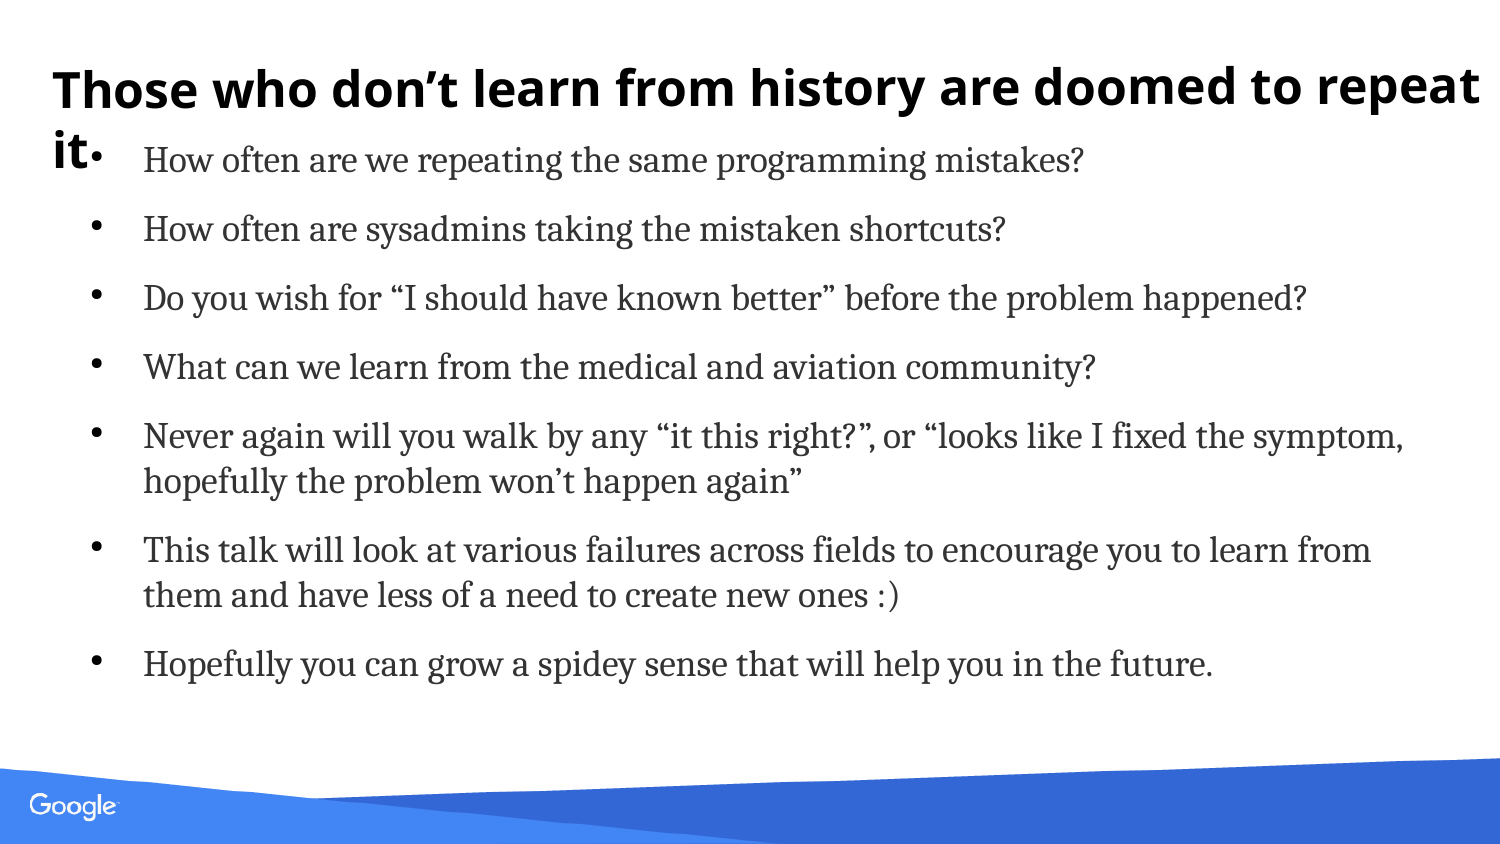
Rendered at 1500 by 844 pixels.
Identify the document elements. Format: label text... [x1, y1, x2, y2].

list How often are we repeating the same programming mistakes? How often are sysadmins taking the mistaken shortcuts? Do you wish for “I should have known better” before the problem happened? What can we learn from the medical and aviation community? Never again will you walk by any “it this right?”, or “looks like I fixed the symptom, hopefully the problem won’t happen again” This talk will look at various failures across fields to encourage you to learn from them and have less of a need to create new ones :) Hopefully you can grow a spidey sense that will help you in the future. [57, 160, 1456, 681]
text_box Those who don’t learn from history are doomed to repeat it [37, 38, 1500, 165]
picture [0, 0, 1500, 844]
